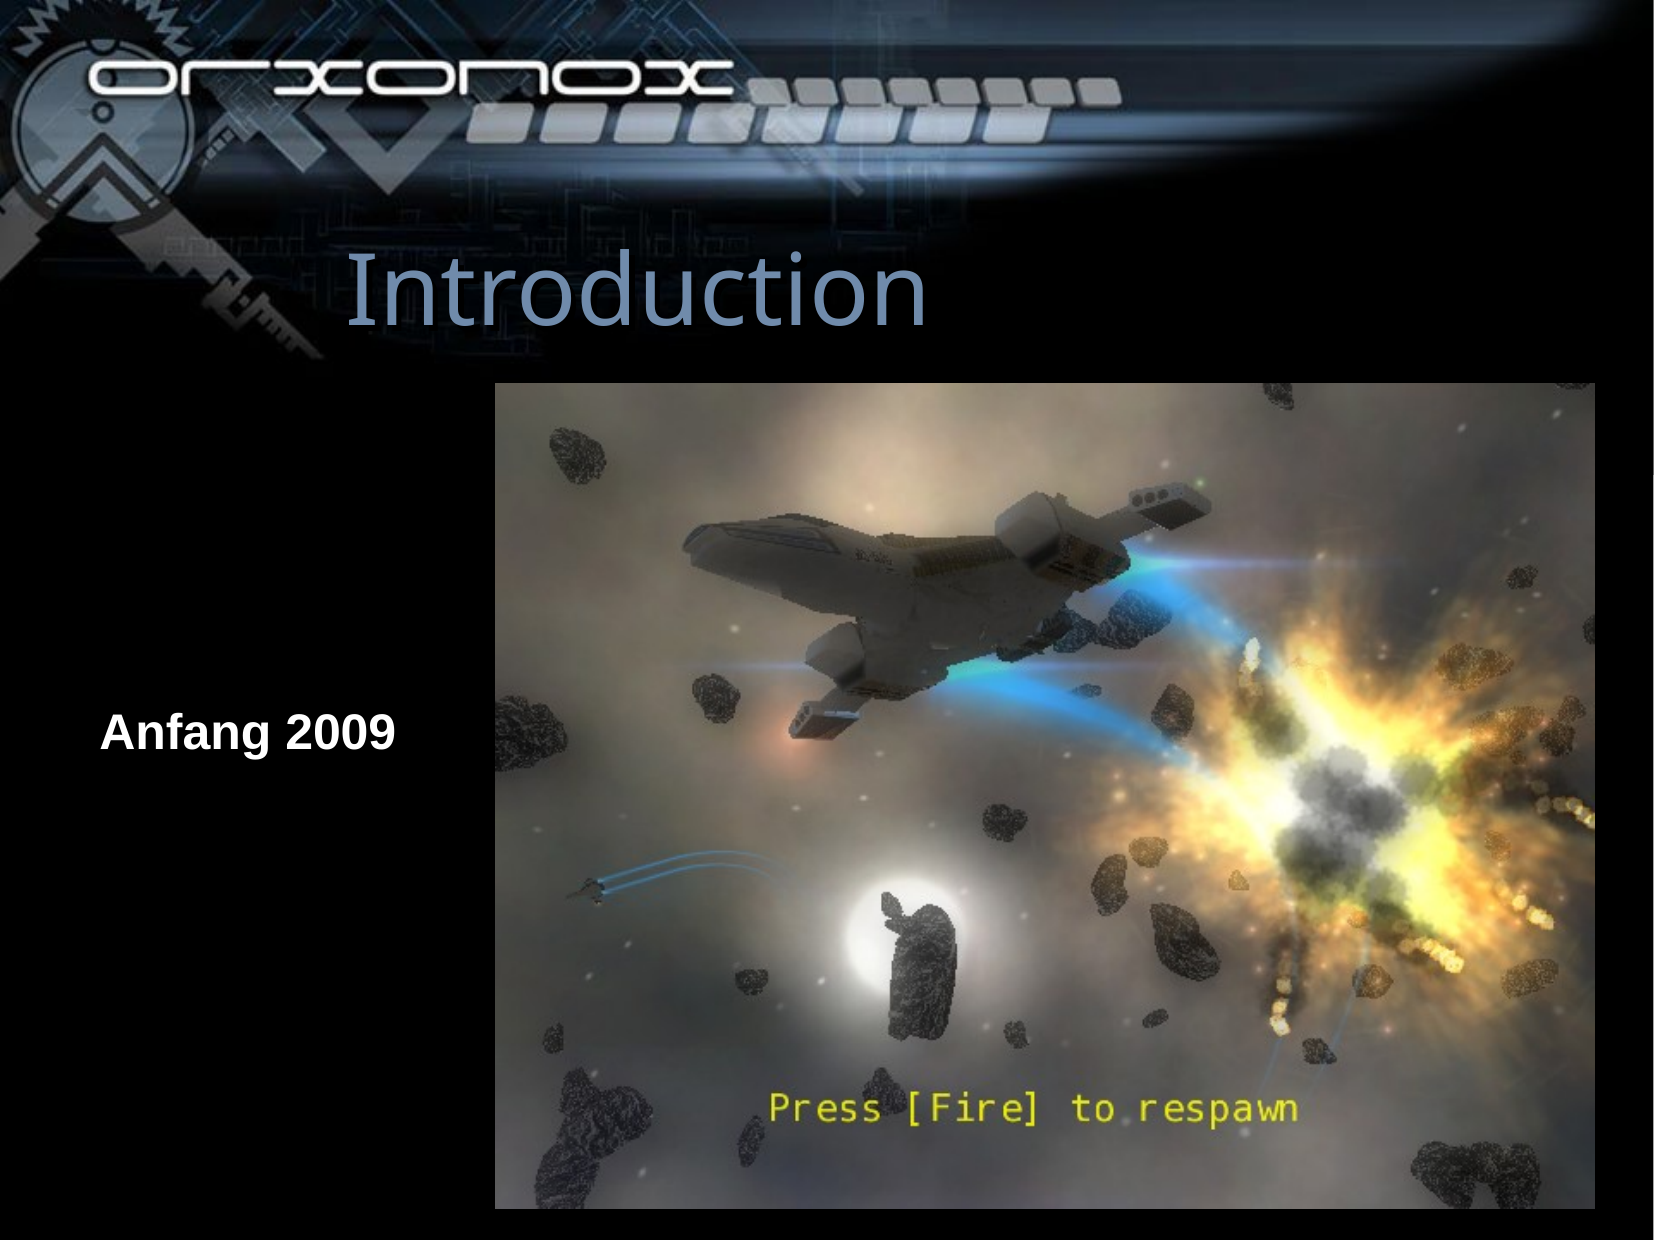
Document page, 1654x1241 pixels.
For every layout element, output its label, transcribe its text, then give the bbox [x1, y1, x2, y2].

picture [0, 0, 1654, 1209]
text_box Anfang 2009 [84, 697, 412, 768]
text_box Introduction [330, 211, 1418, 343]
